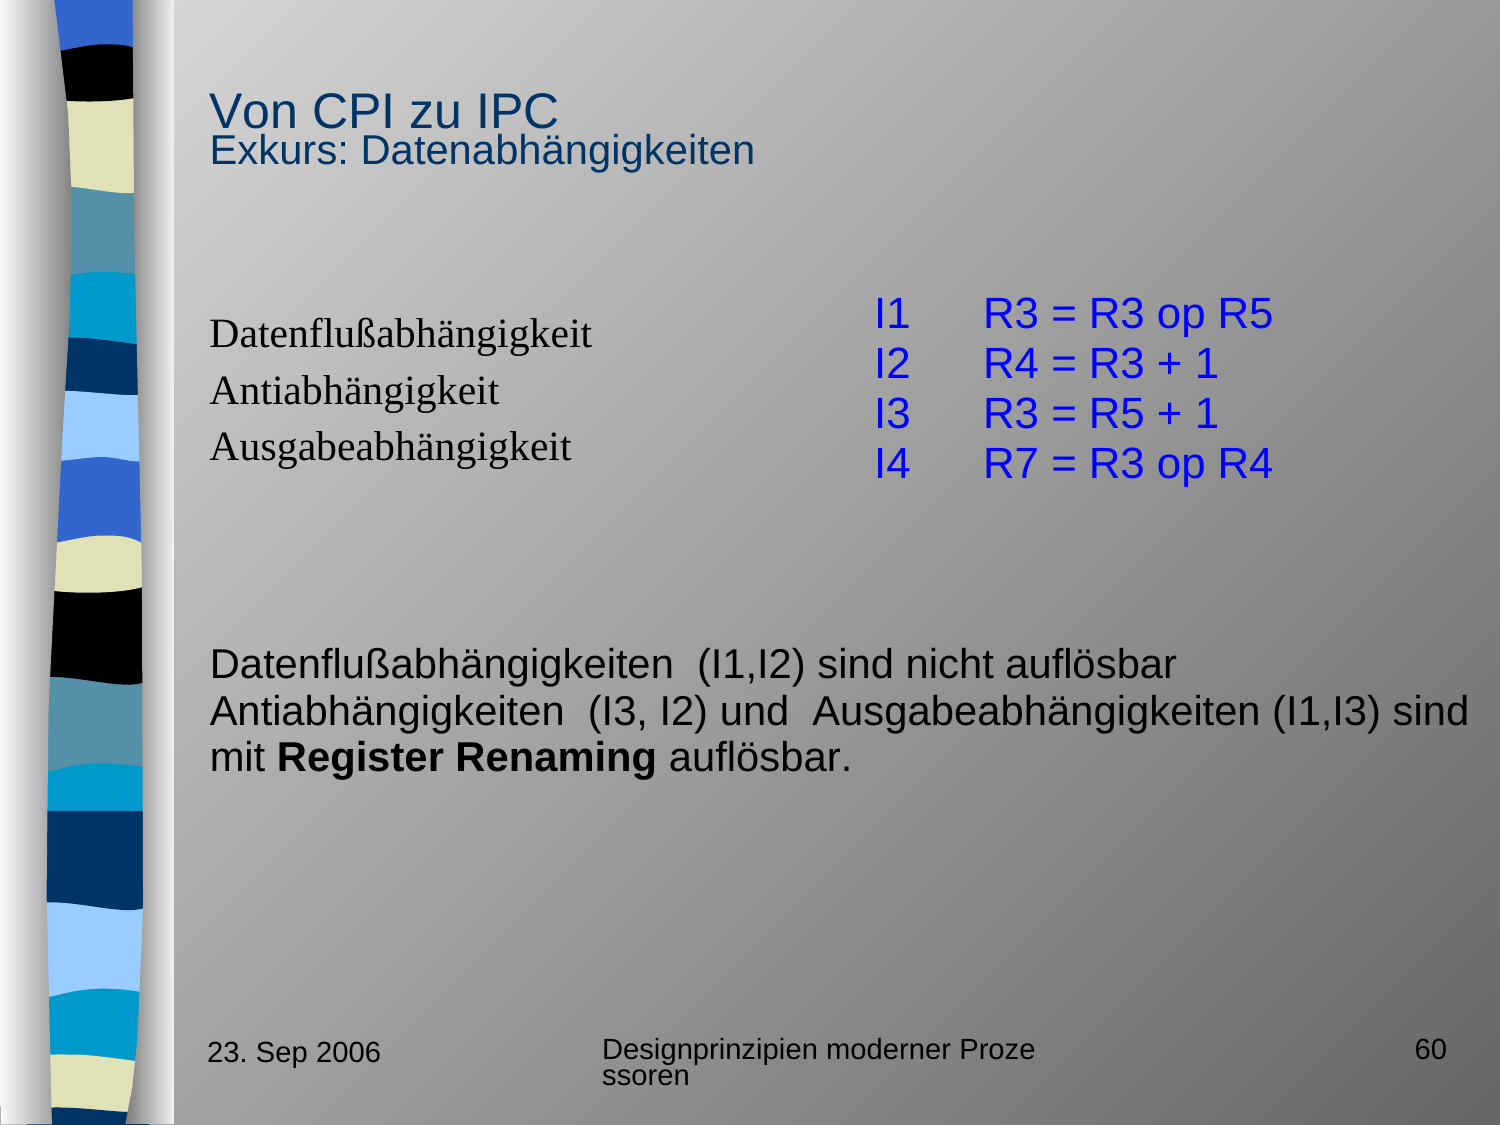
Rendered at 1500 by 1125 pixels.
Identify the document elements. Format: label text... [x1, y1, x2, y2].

title Von CPI zu IPC Exkurs: Datenabhängigkeiten [194, 42, 1470, 224]
chart [845, 287, 1450, 596]
text_box Datenflußabhängigkeiten (I1,I2) sind nicht auflösbar Antiabhängigkeiten (I3, I2) und Ausgabeabhängigkeiten (I1,I3) sind mit Register Renaming auflösbar. [194, 633, 1500, 859]
list Datenflußabhängigkeit Antiabhängigkeit Ausgabeabhängigkeit [194, 302, 842, 528]
